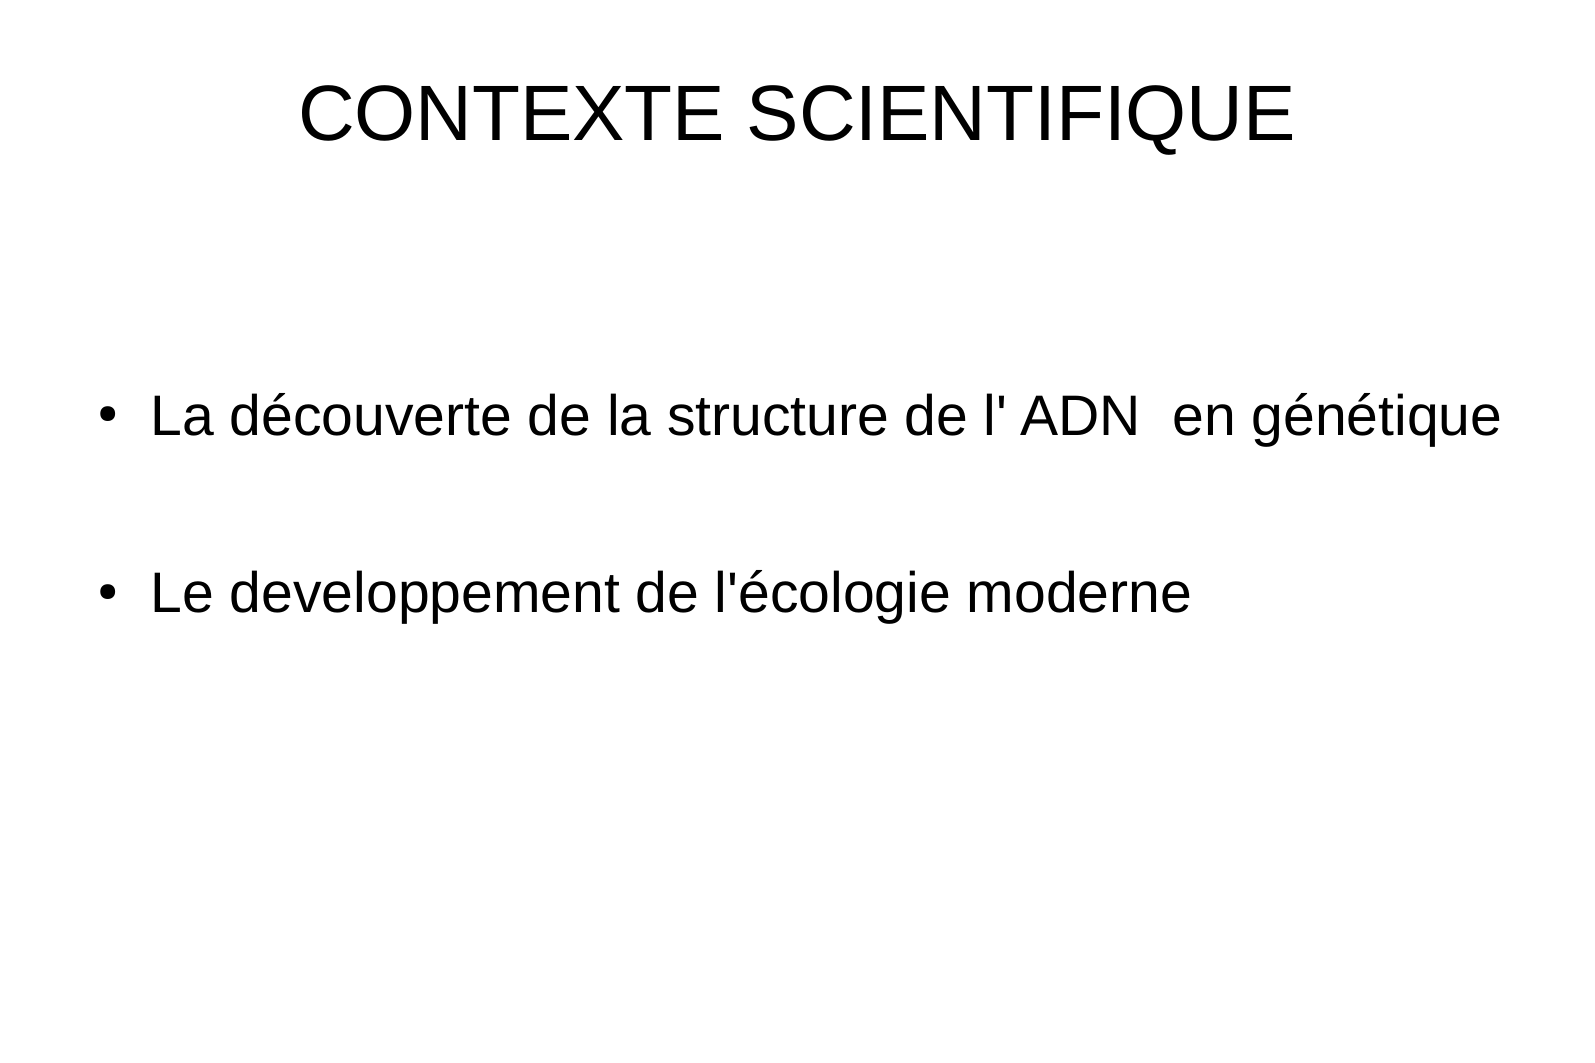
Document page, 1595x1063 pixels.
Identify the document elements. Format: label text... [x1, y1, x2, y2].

title CONTEXTE SCIENTIFIQUE [79, 24, 1515, 203]
list La découverte de la structure de l' ADN en génétique Le developpement de l'écologie moderne [79, 383, 1515, 951]
